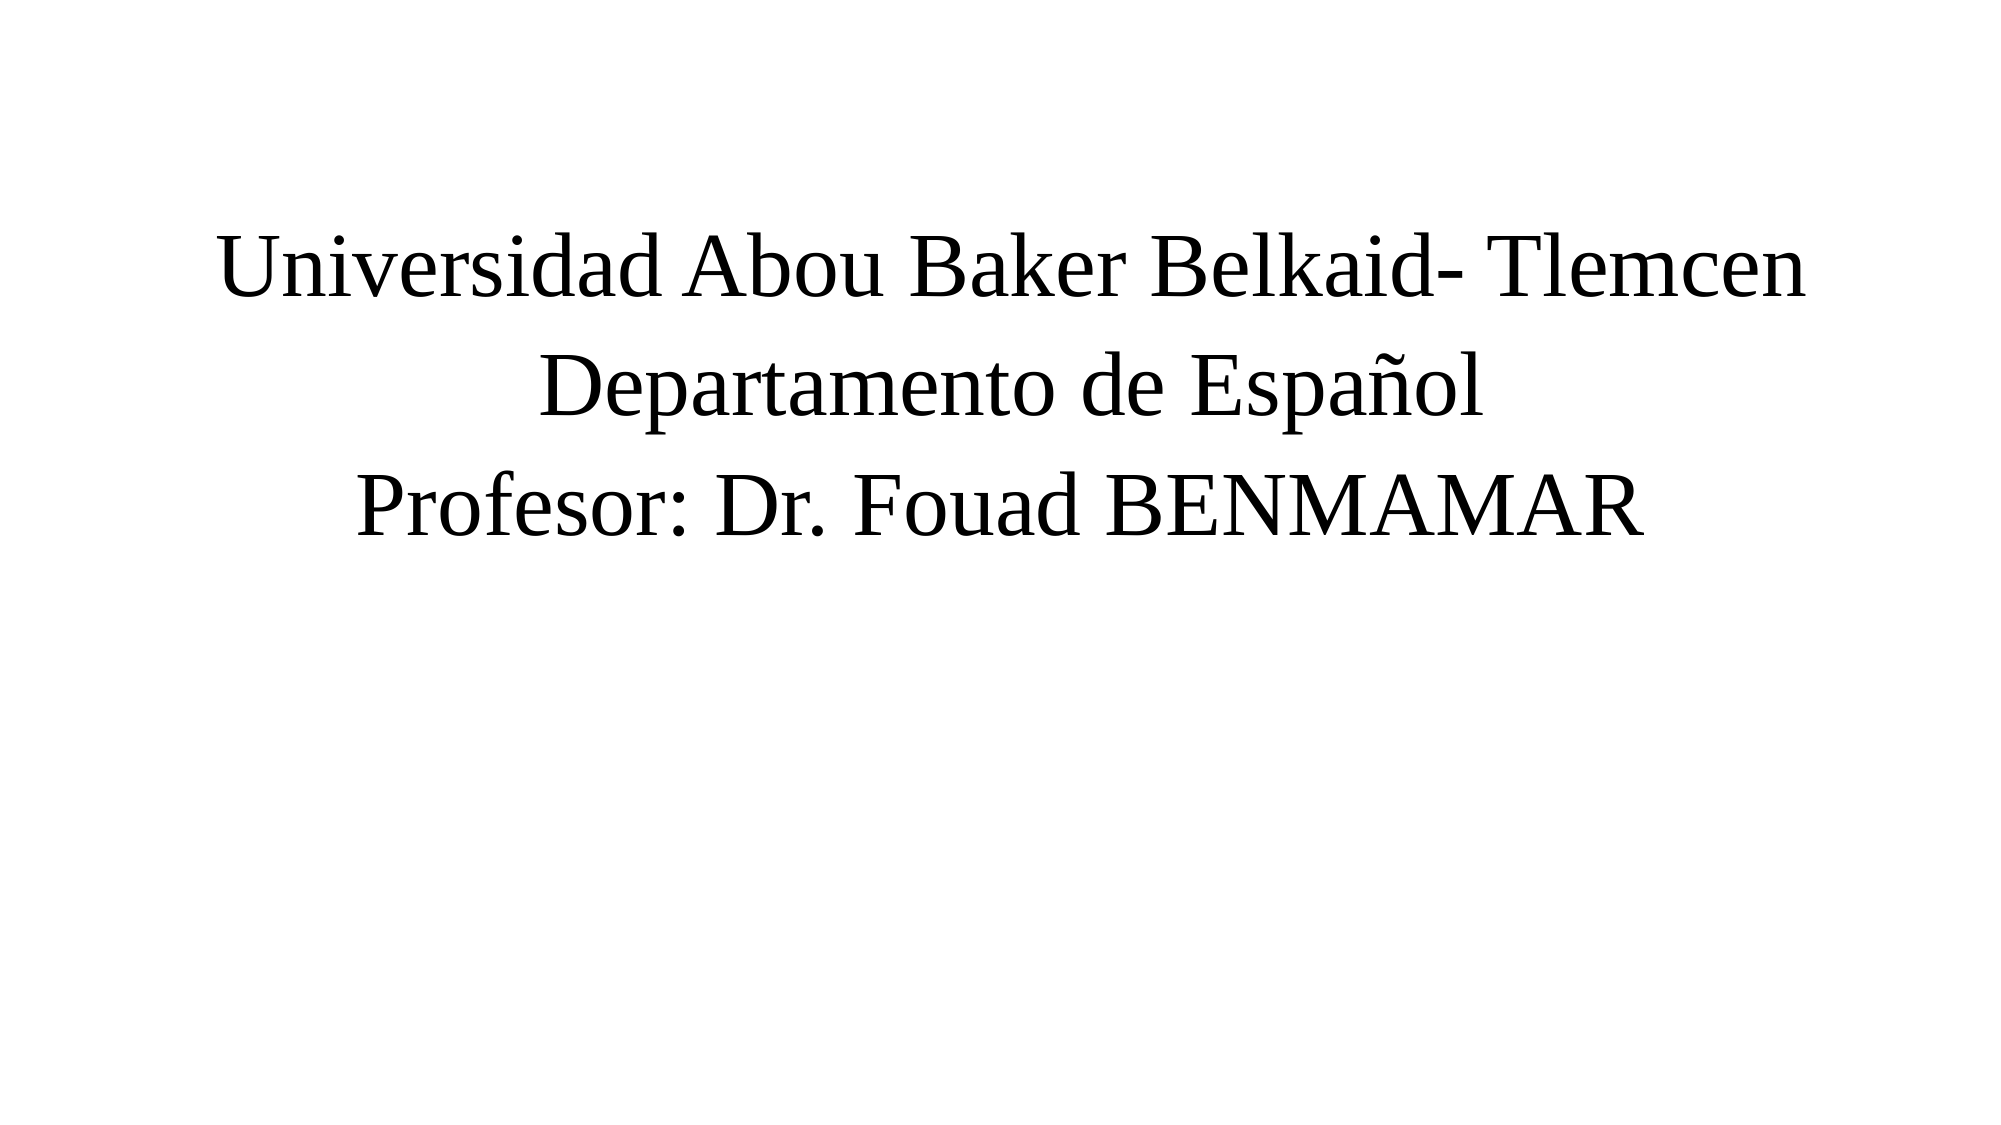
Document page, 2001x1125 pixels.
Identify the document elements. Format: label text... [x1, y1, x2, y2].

subtitle Universidad Abou Baker Belkaid- Tlemcen Departamento de Español Profesor: Dr. Fouad BENMAMAR [184, 209, 1841, 863]
